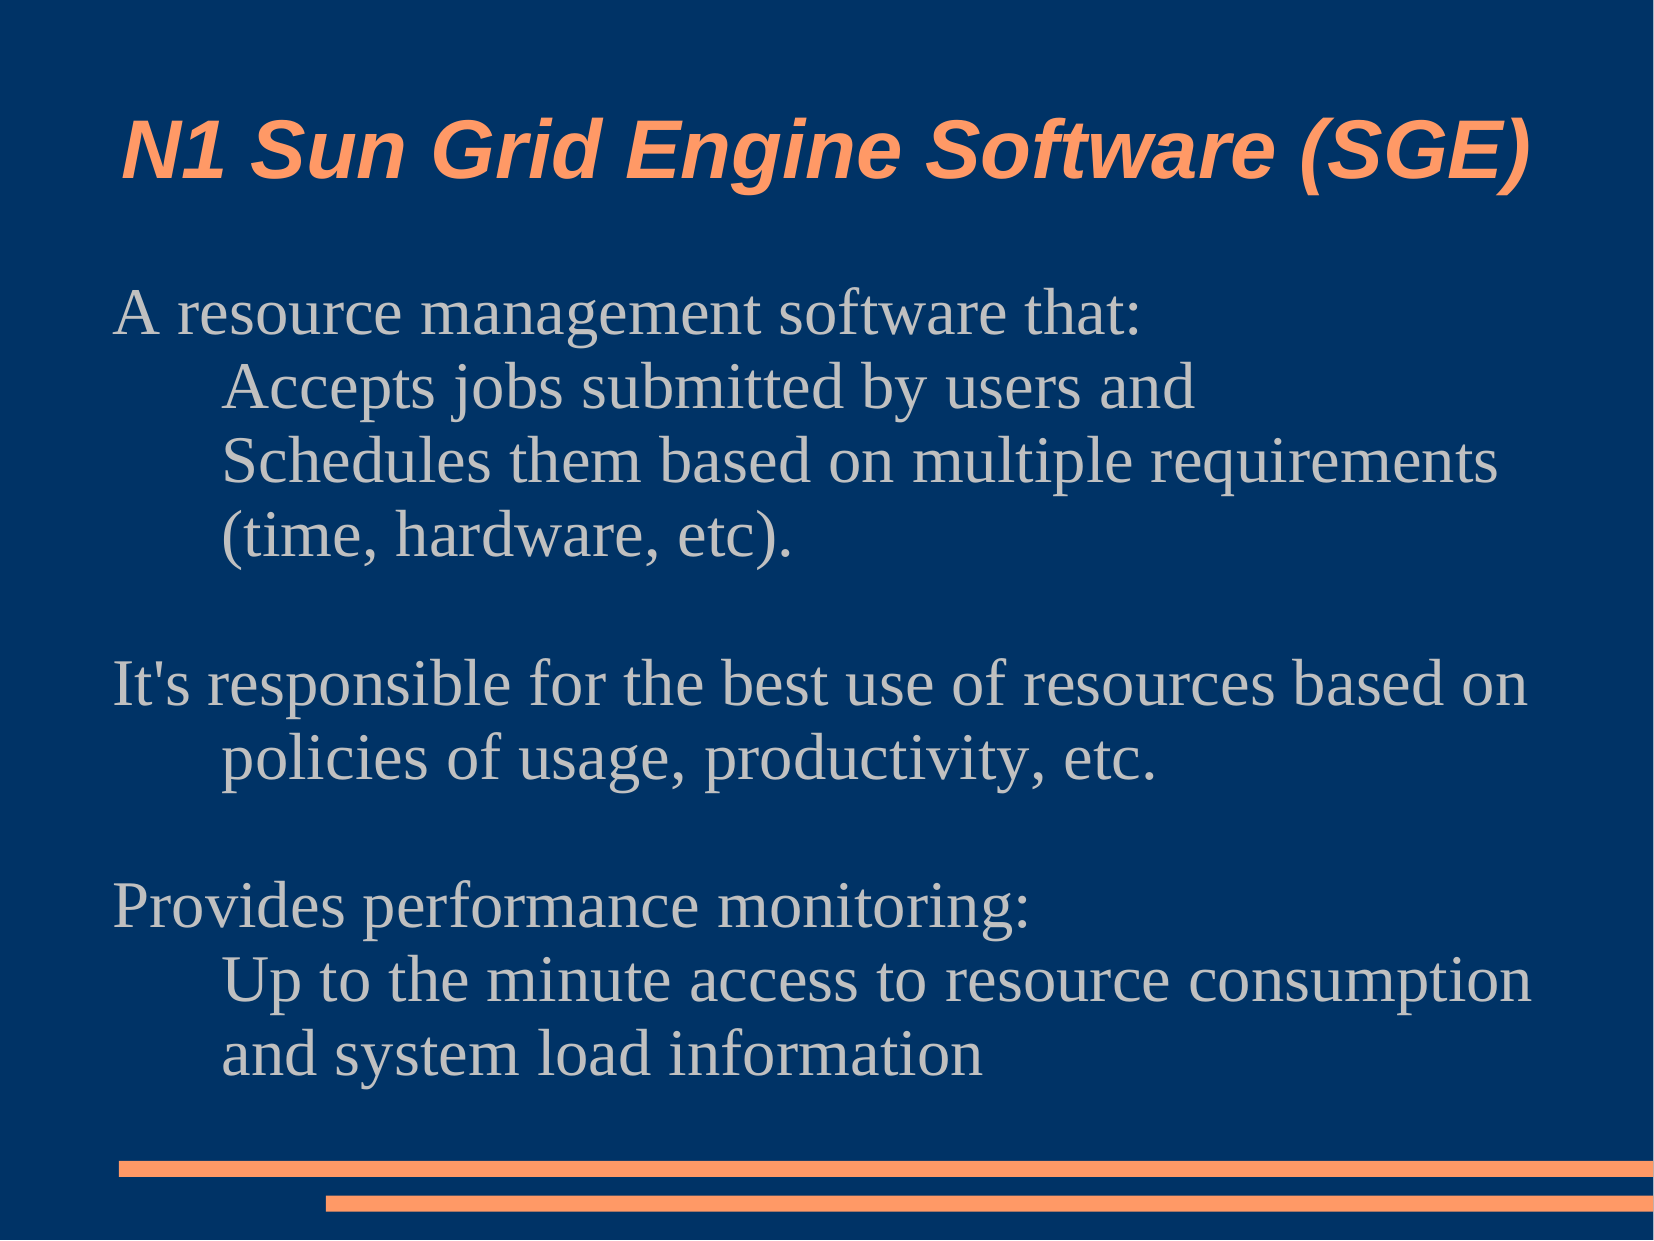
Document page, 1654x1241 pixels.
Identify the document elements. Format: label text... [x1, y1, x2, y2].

title N1 Sun Grid Engine Software (SGE) [121, 46, 1534, 238]
subtitle A resource management software that: Accepts jobs submitted by users and Schedules them based on multiple requirements (time, hardware, etc). It's responsible for the best use of resources based on policies of usage, productivity, etc. Provides performance monitoring: Up to the minute access to resource consumption and system load information [112, 238, 1552, 1127]
